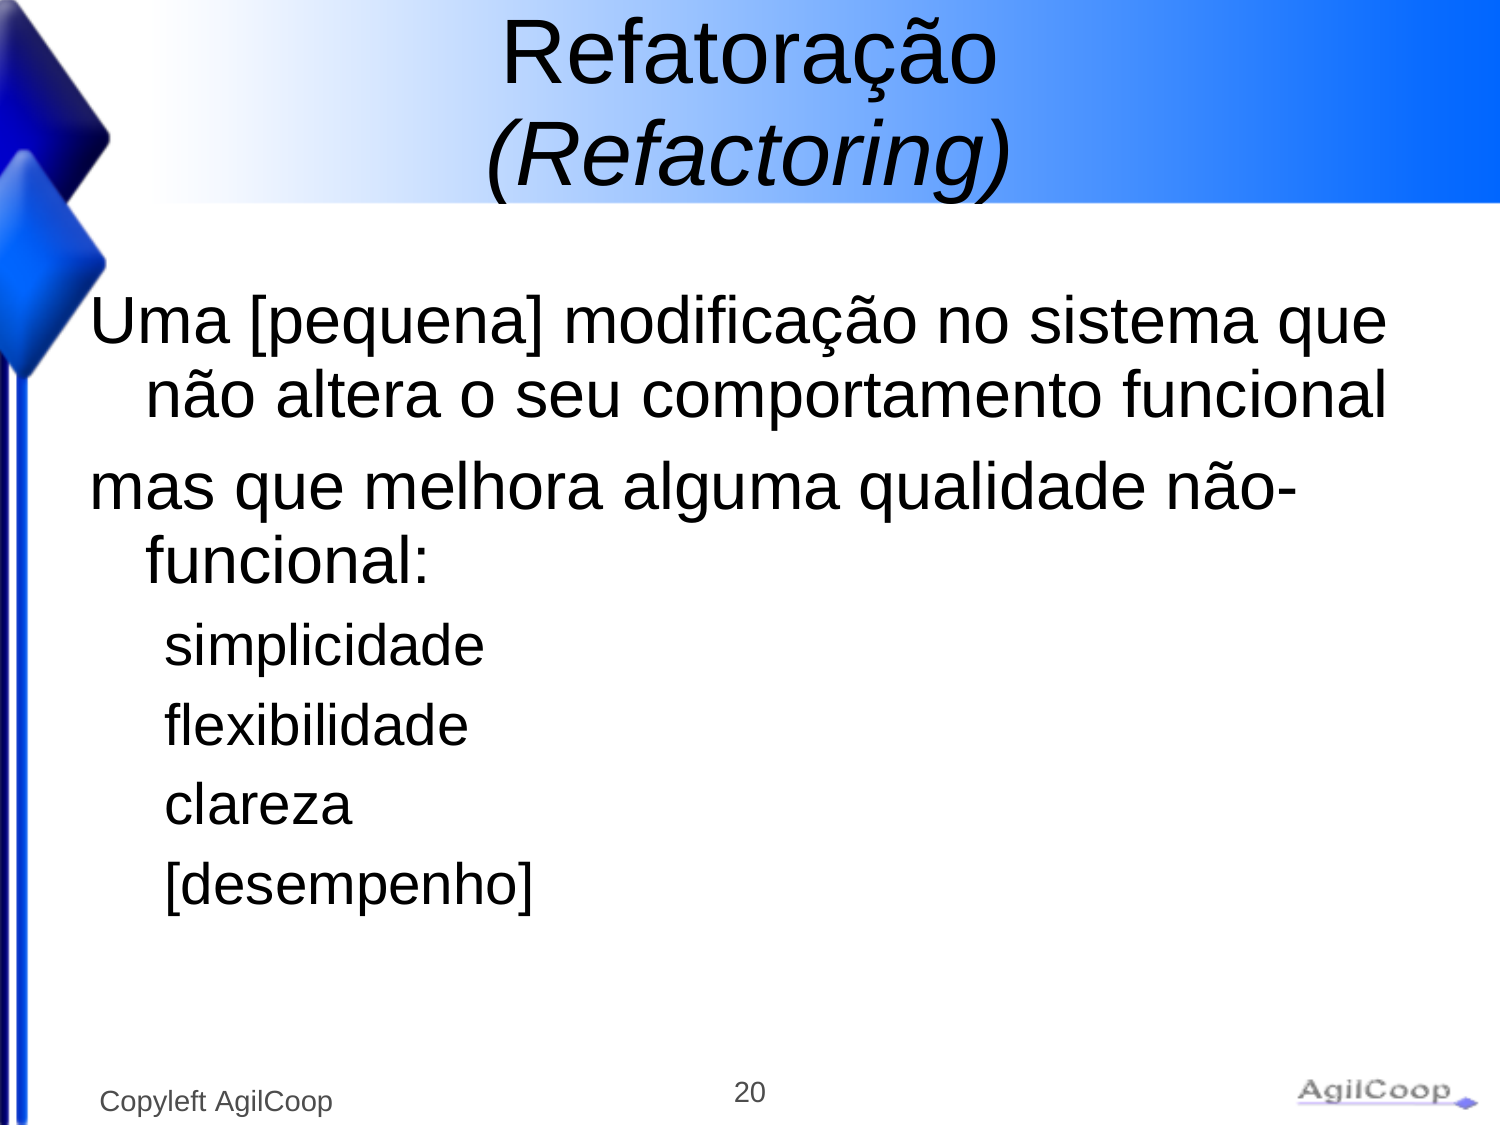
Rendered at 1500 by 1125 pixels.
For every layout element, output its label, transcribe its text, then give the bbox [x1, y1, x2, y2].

title Refatoração (Refactoring) [75, 0, 1426, 221]
list Uma [pequena] modificação no sistema que não altera o seu comportamento funcional mas que melhora alguma qualidade não-funcional: simplicidade flexibilidade clareza [desempenho] [74, 274, 1417, 1051]
picture [0, 0, 1500, 1125]
